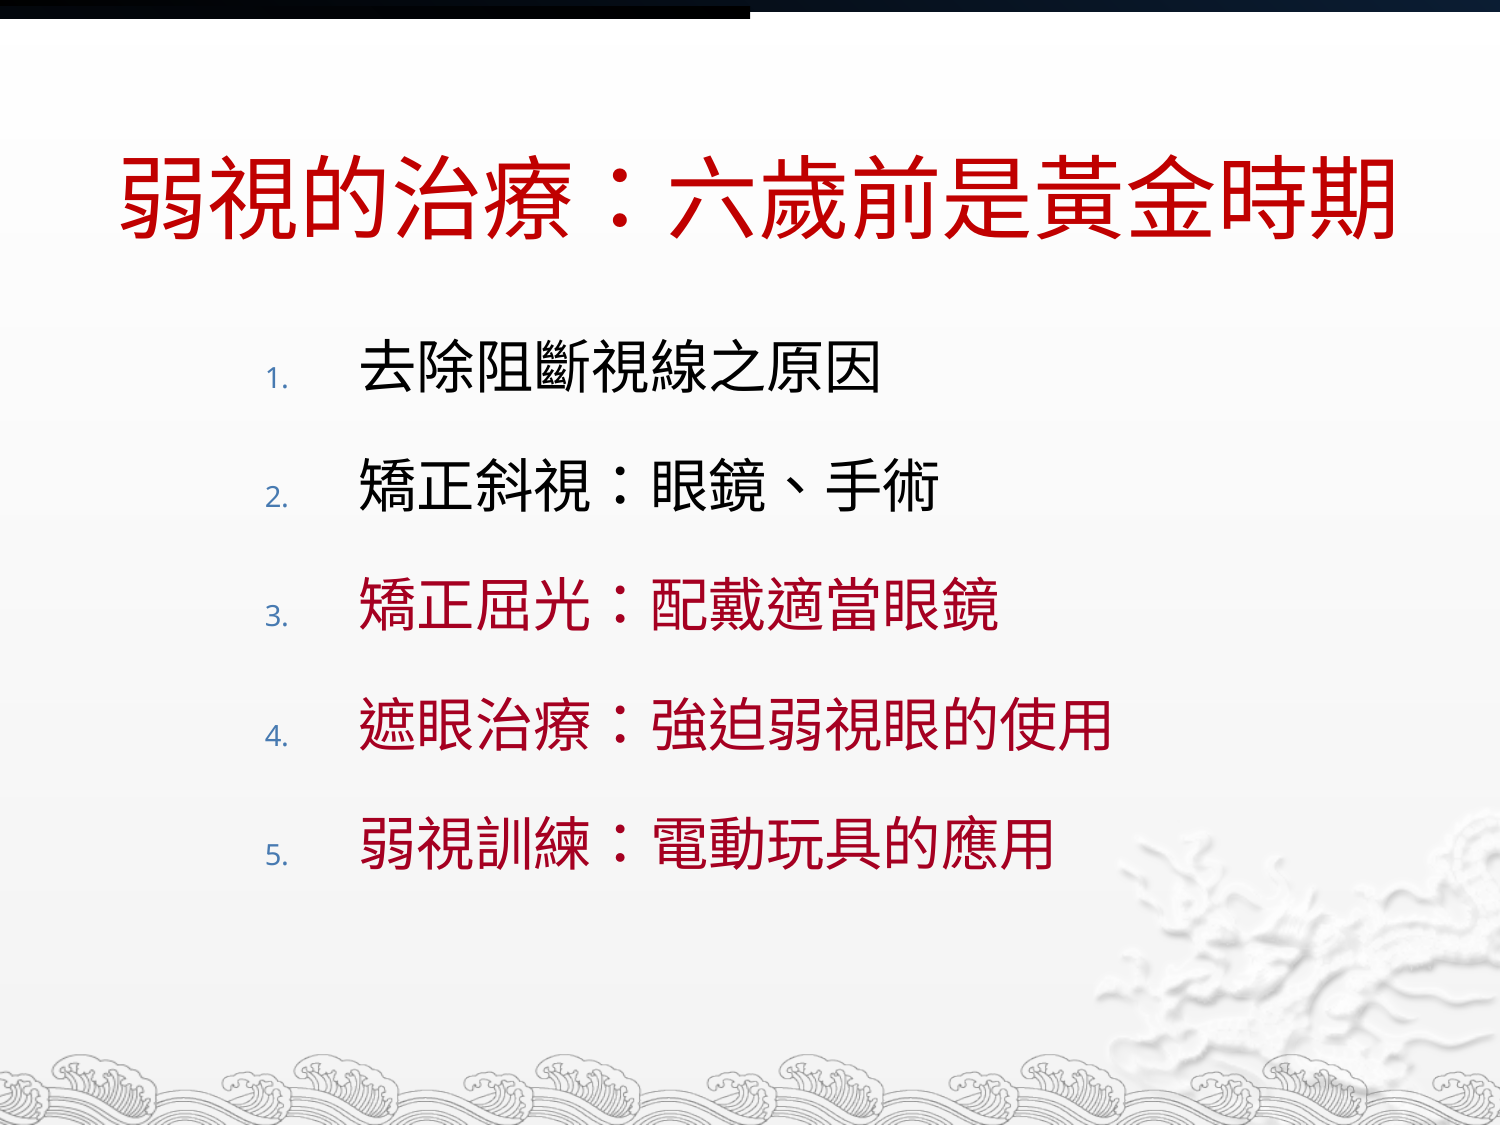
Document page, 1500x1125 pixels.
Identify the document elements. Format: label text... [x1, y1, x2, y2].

title 弱視的治療：六歲前是黃金時期 [64, 101, 1453, 290]
list 去除阻斷視線之原因 矯正斜視：眼鏡、手術 矯正屈光：配戴適當眼鏡 遮眼治療：強迫弱視眼的使用 弱視訓練：電動玩具的應用 [249, 287, 1276, 963]
